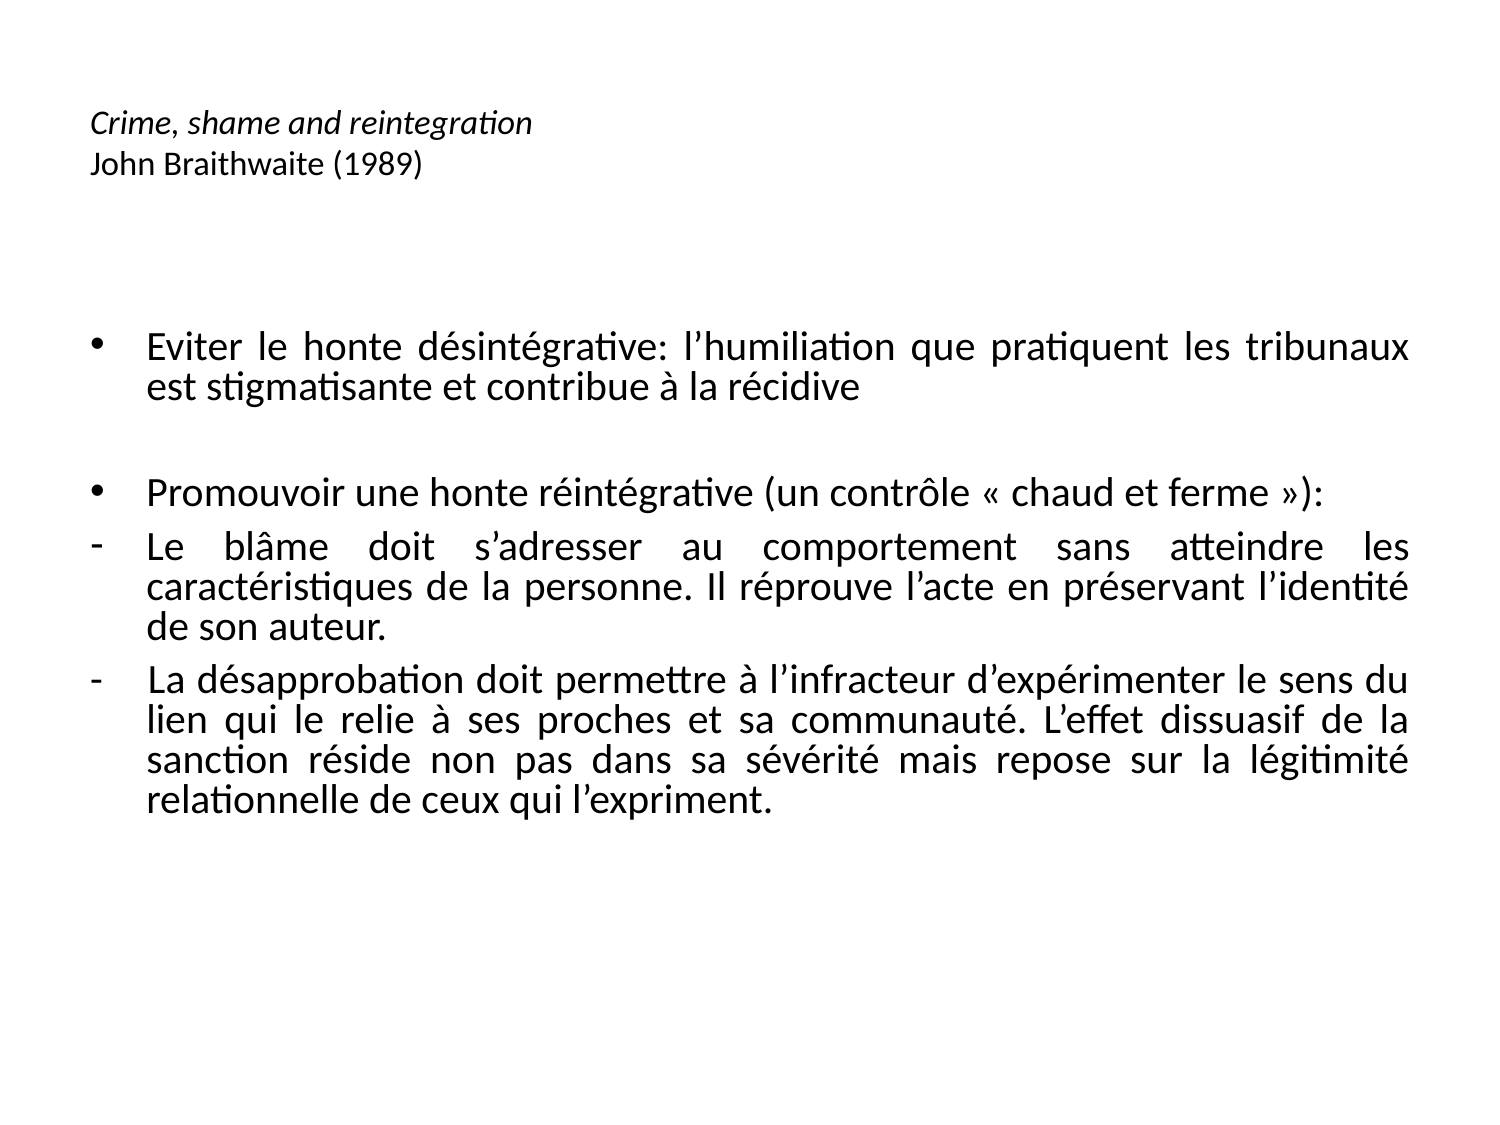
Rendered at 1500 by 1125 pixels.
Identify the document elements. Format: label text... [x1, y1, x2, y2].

title Crime, shame and reintegration John Braithwaite (1989) [75, 45, 1425, 233]
list Eviter le honte désintégrative: l’humiliation que pratiquent les tribunaux est stigmatisante et contribue à la récidive Promouvoir une honte réintégrative (un contrôle « chaud et ferme »): Le blâme doit s’adresser au comportement sans atteindre les caractéristiques de la personne. Il réprouve l’acte en préservant l’identité de son auteur. - La désapprobation doit permettre à l’infracteur d’expérimenter le sens du lien qui le relie à ses proches et sa communauté. L’effet dissuasif de la sanction réside non pas dans sa sévérité mais repose sur la légitimité relationnelle de ceux qui l’expriment. [75, 262, 1425, 1005]
